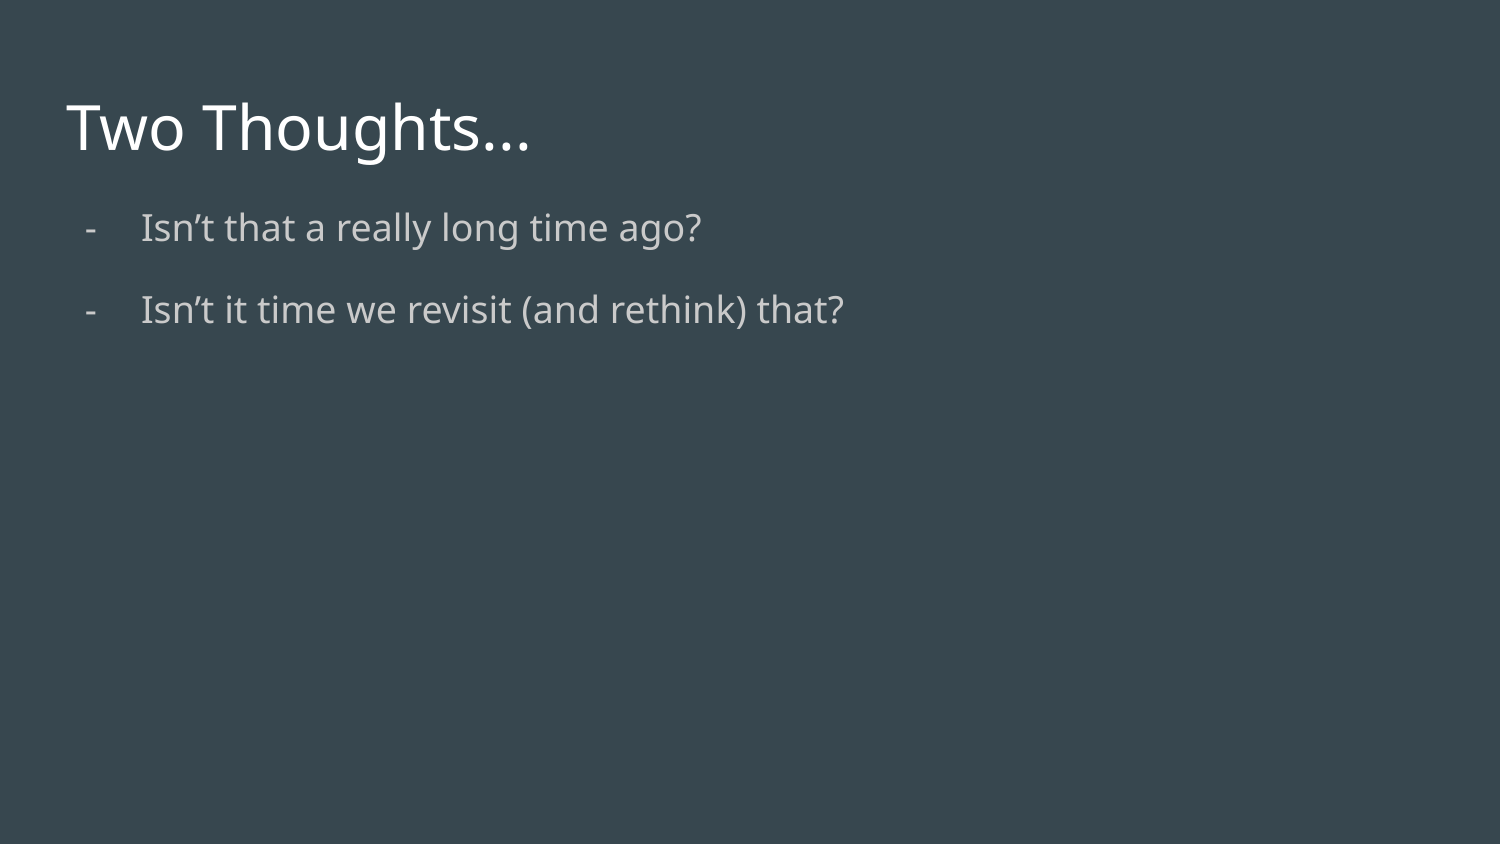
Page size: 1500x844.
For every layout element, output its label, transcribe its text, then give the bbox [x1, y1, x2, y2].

title Two Thoughts... [51, 72, 1449, 167]
text_box Isn’t it time we revisit (and rethink) that? [51, 264, 976, 373]
list Isn’t that a really long time ago? [51, 189, 1449, 297]
